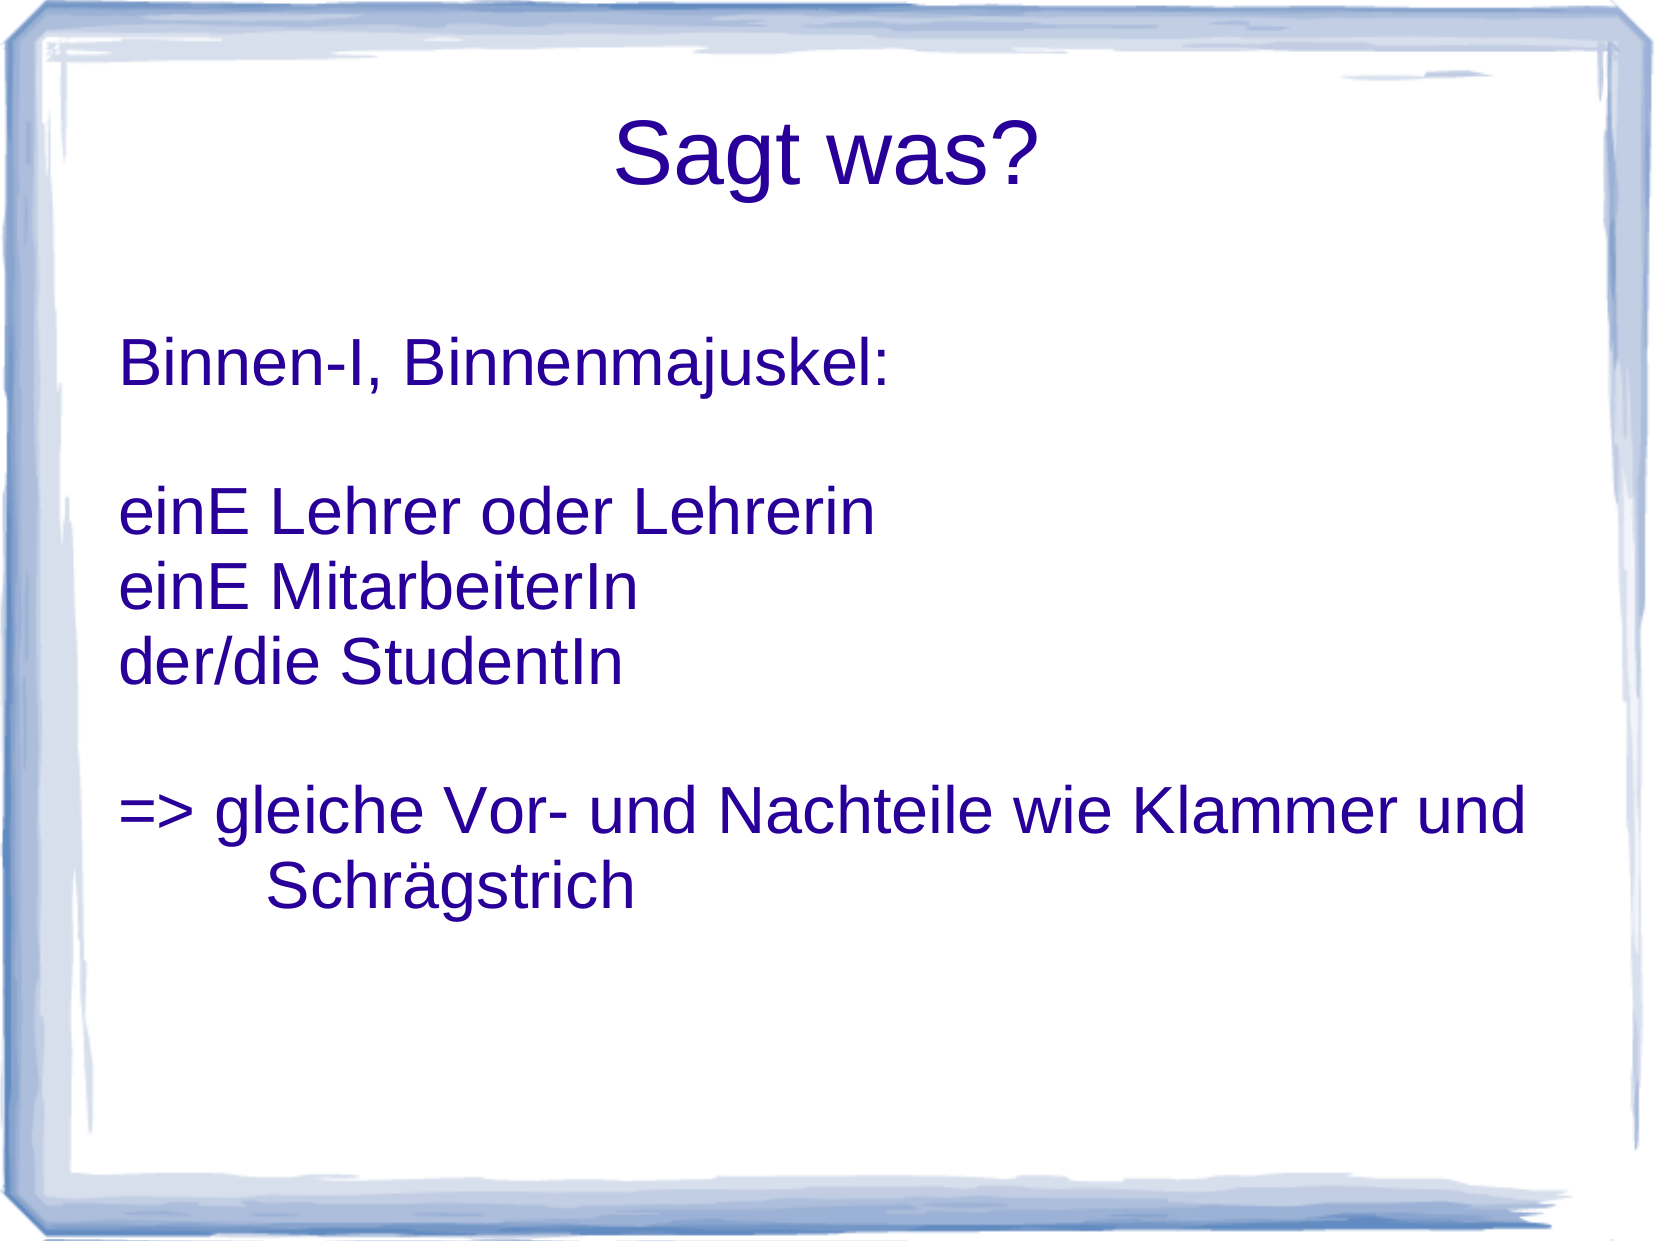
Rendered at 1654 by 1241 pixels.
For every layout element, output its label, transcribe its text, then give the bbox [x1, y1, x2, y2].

title Sagt was? [82, 49, 1571, 257]
picture [0, 0, 1654, 1241]
subtitle Binnen-I, Binnenmajuskel: einE Lehrer oder Lehrerin einE MitarbeiterIn der/die StudentIn => gleiche Vor- und Nachteile wie Klammer und Schrägstrich [118, 324, 1571, 1148]
